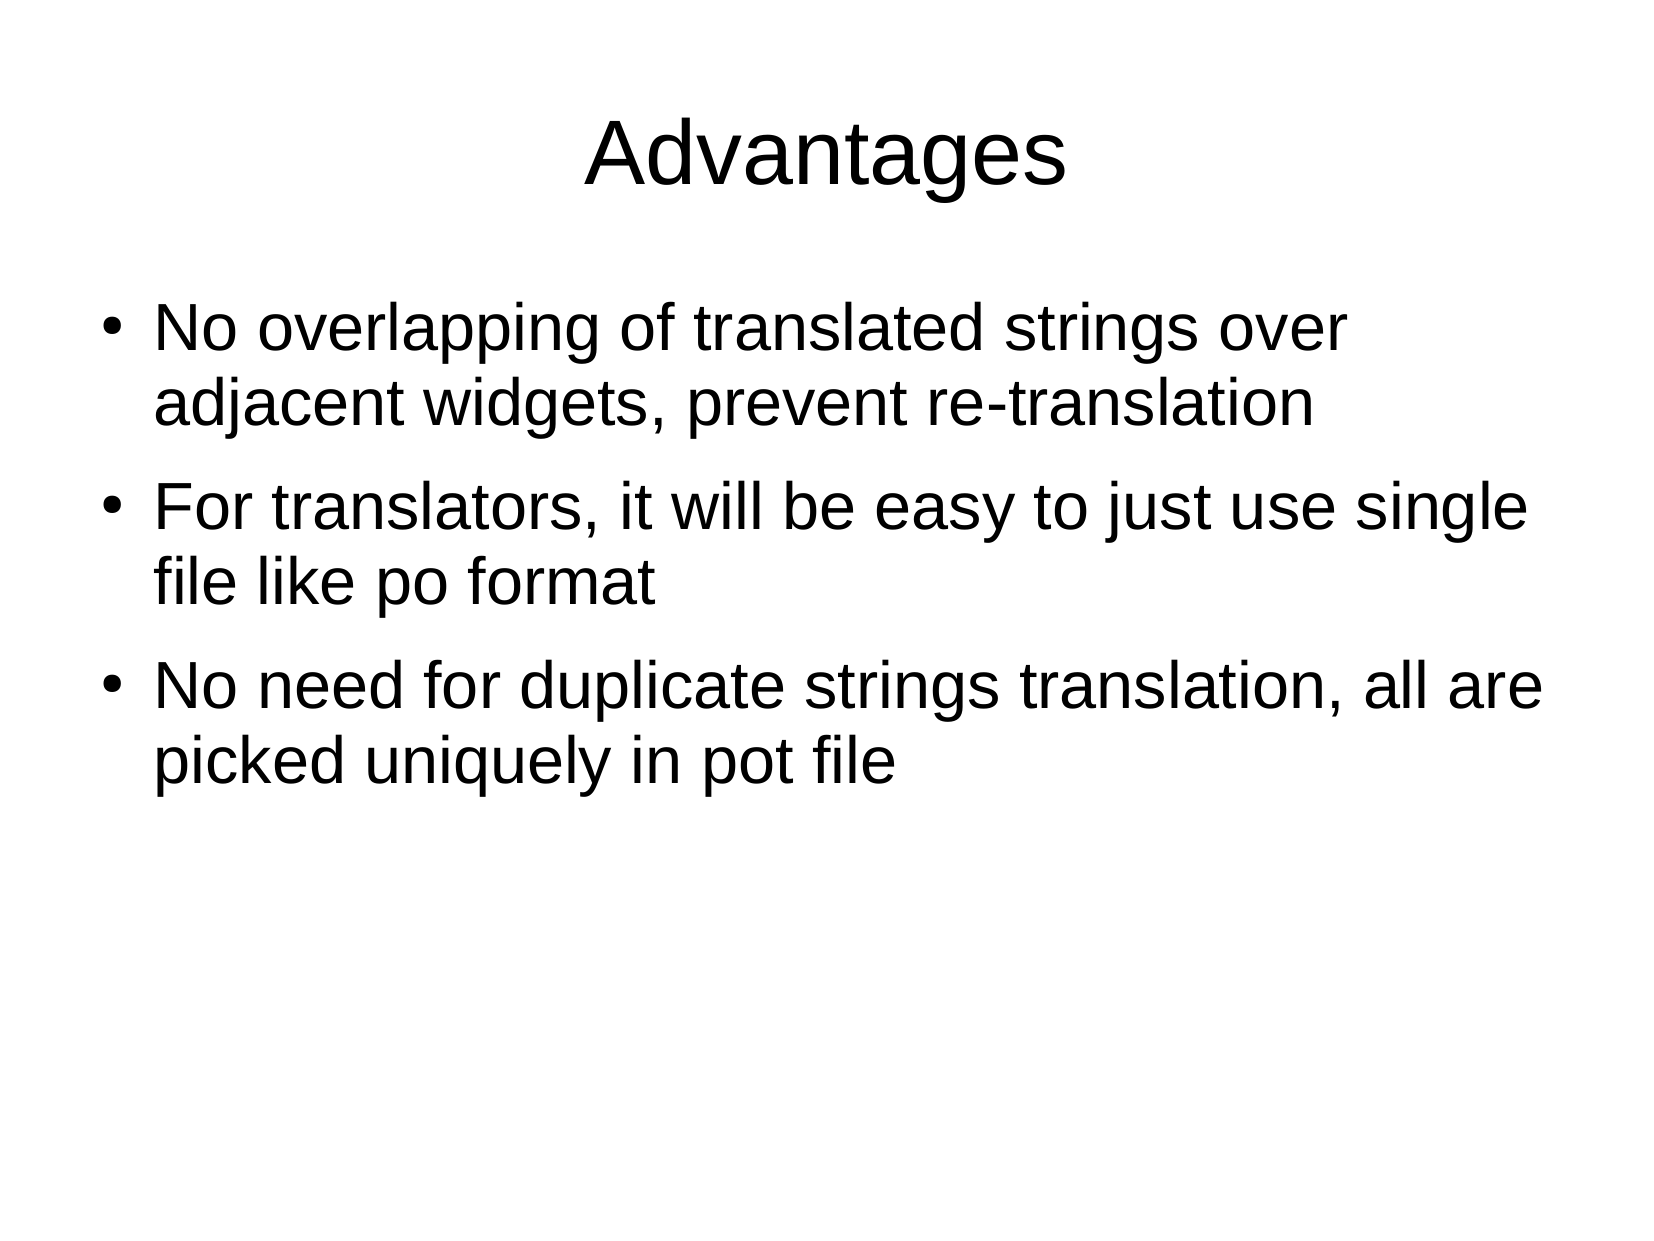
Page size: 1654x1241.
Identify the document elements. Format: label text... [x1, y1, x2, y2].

title Advantages [82, 49, 1571, 257]
list No overlapping of translated strings over adjacent widgets, prevent re-translation For translators, it will be easy to just use single file like po format No need for duplicate strings translation, all are picked uniquely in pot file [82, 290, 1571, 1010]
